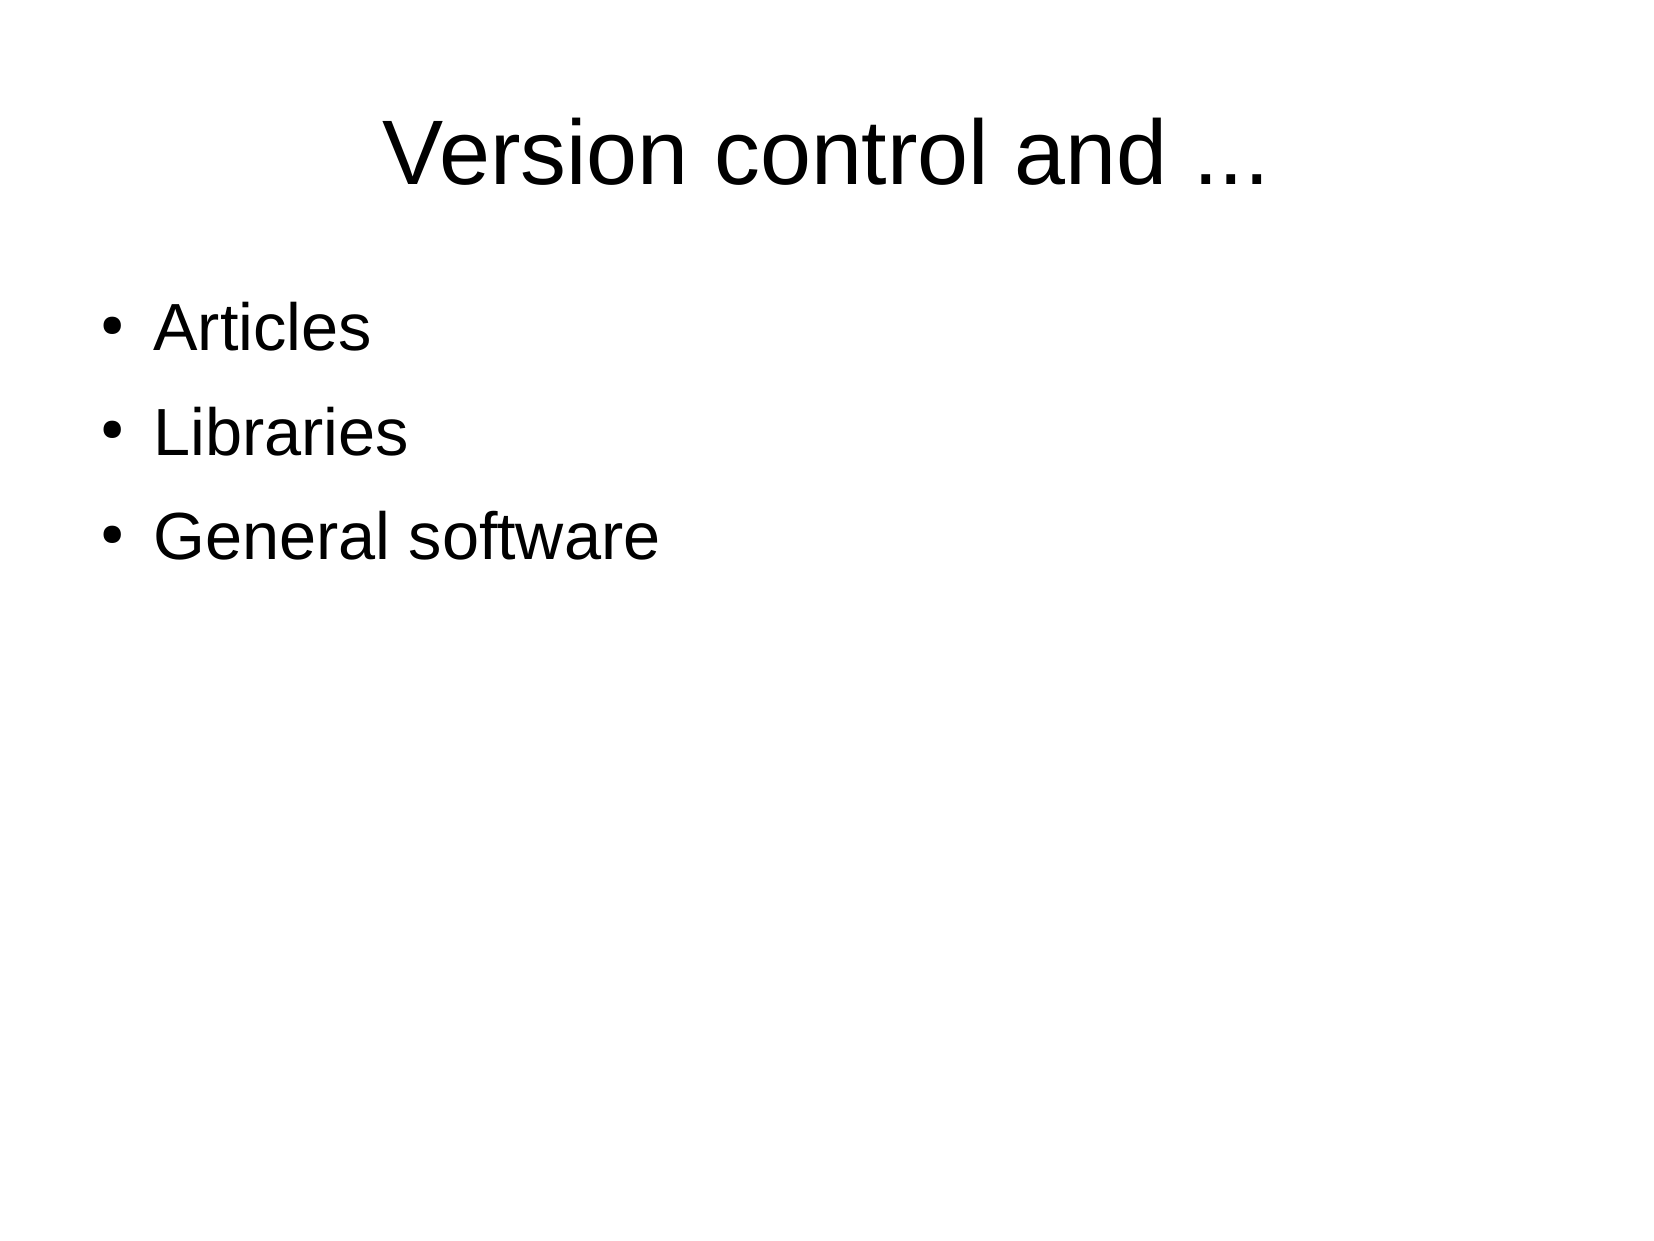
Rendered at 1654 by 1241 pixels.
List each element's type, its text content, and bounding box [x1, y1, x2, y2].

title Version control and ... [82, 49, 1571, 257]
list Articles Libraries General software [82, 290, 1538, 1010]
